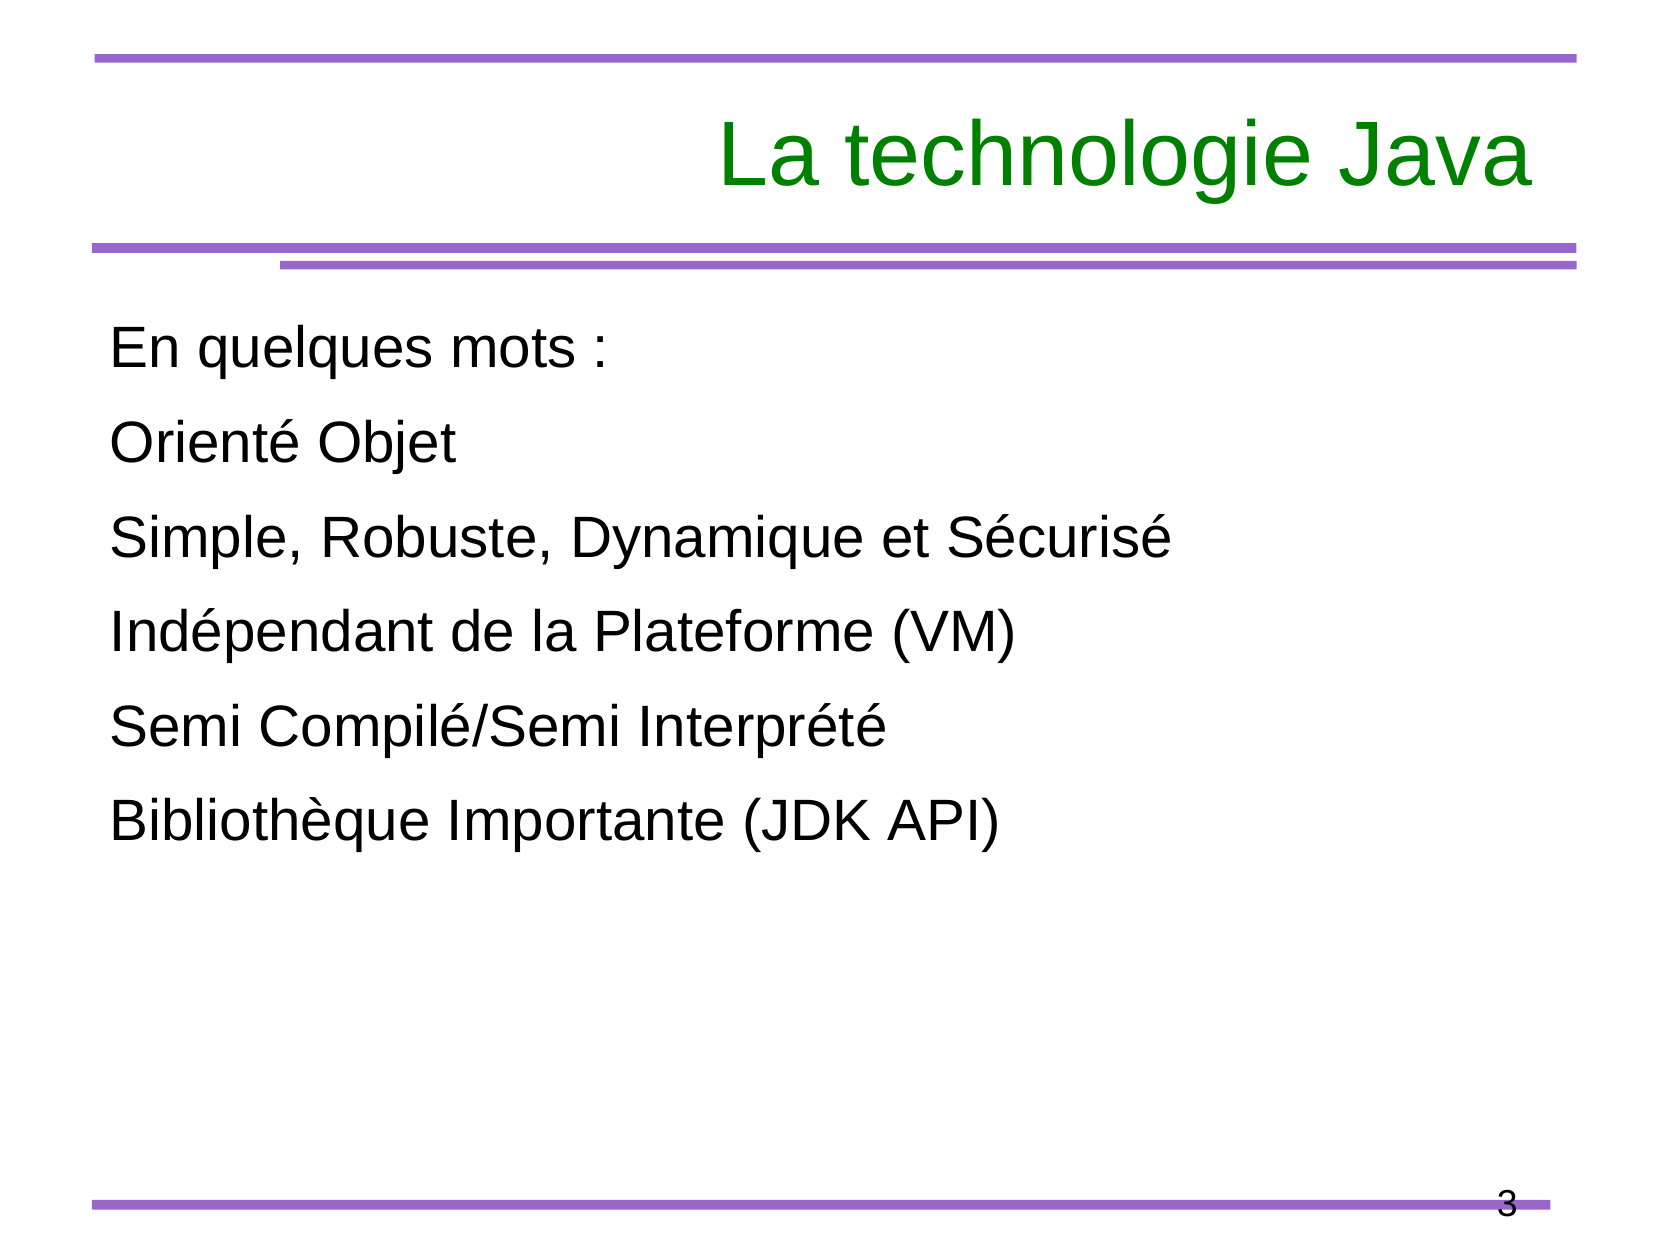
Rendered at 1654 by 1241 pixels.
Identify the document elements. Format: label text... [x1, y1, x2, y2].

title La technologie Java [121, 49, 1534, 257]
list En quelques mots : Orienté Objet Simple, Robuste, Dynamique et Sécurisé Indépendant de la Plateforme (VM) Semi Compilé/Semi Interprété Bibliothèque Importante (JDK API) [92, 315, 1563, 1163]
